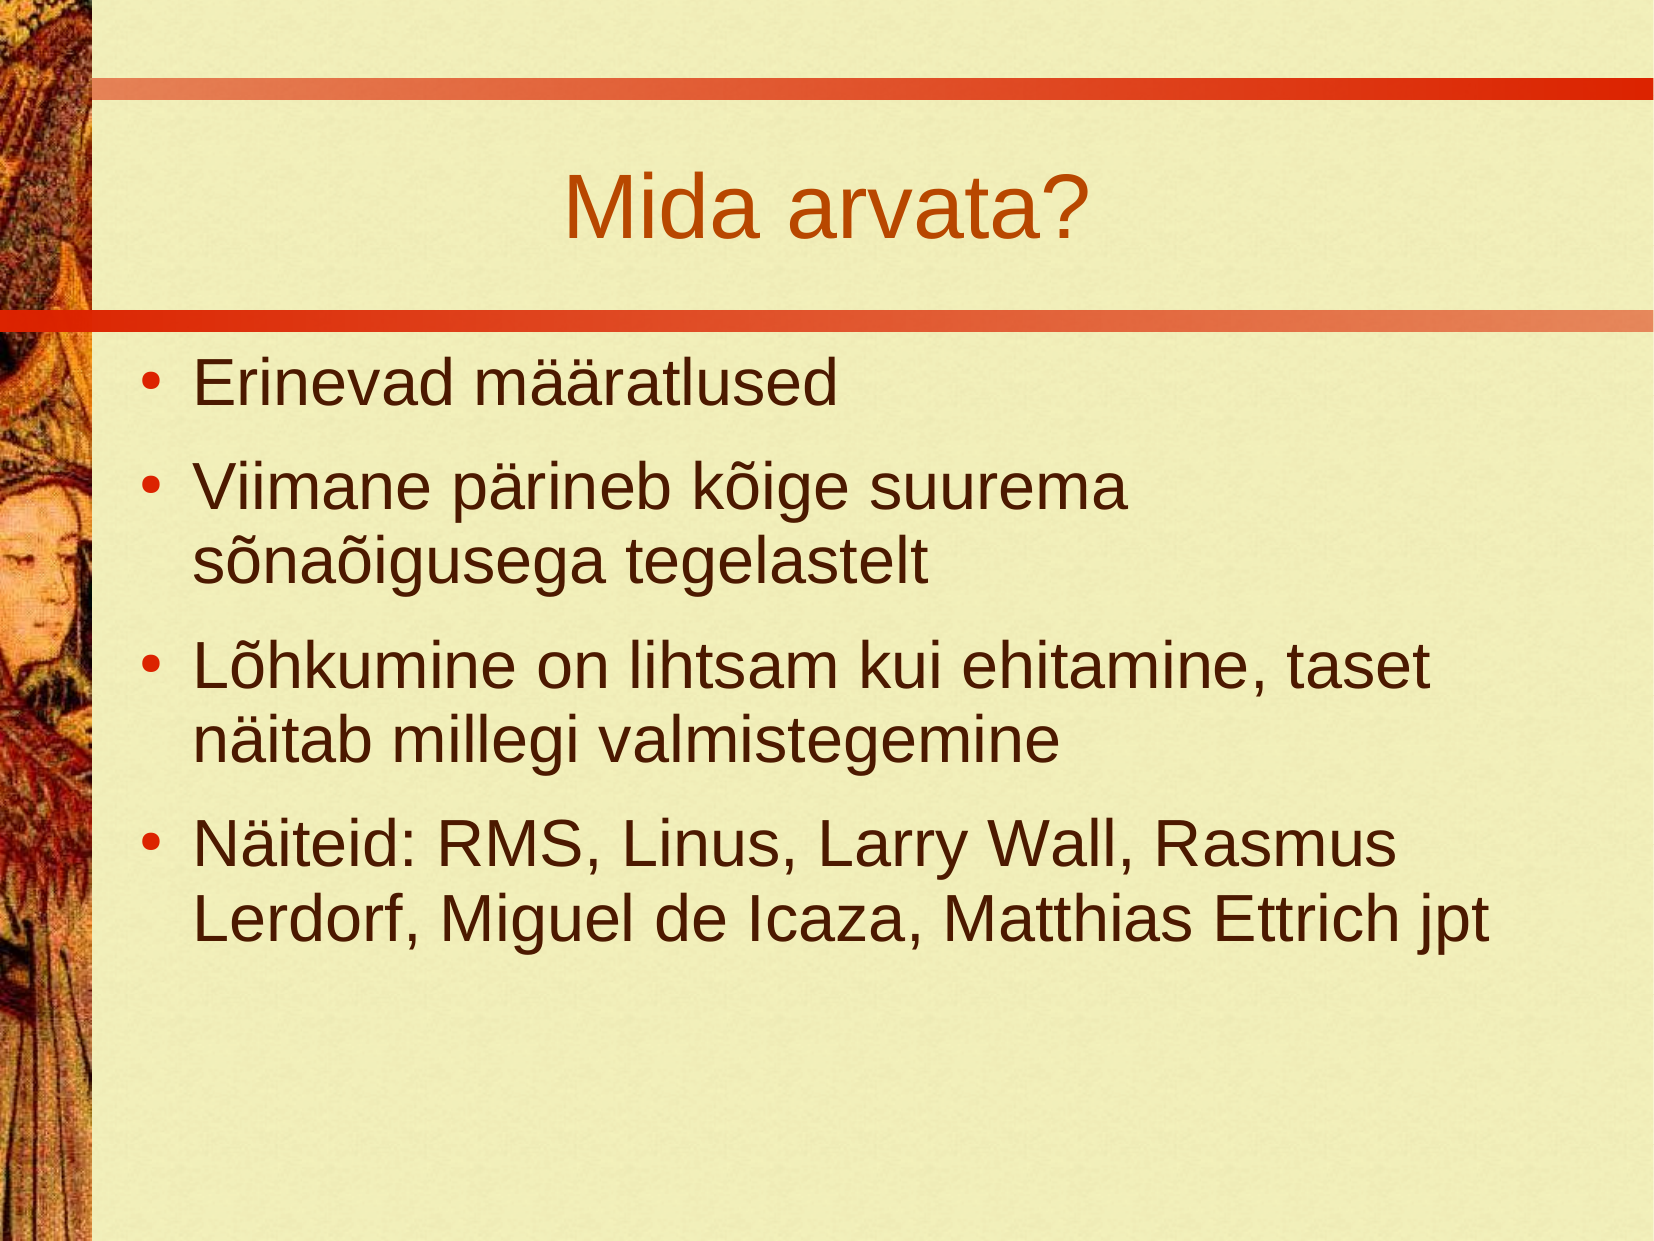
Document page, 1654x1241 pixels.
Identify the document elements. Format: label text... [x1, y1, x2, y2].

picture [0, 0, 1654, 310]
title Mida arvata? [121, 102, 1534, 311]
list Erinevad määratlused Viimane pärineb kõige suurema sõnaõigusega tegelastelt Lõhkumine on lihtsam kui ehitamine, taset näitab millegi valmistegemine Näiteid: RMS, Linus, Larry Wall, Rasmus Lerdorf, Miguel de Icaza, Matthias Ettrich jpt [121, 344, 1534, 1127]
picture [0, 332, 1654, 1241]
